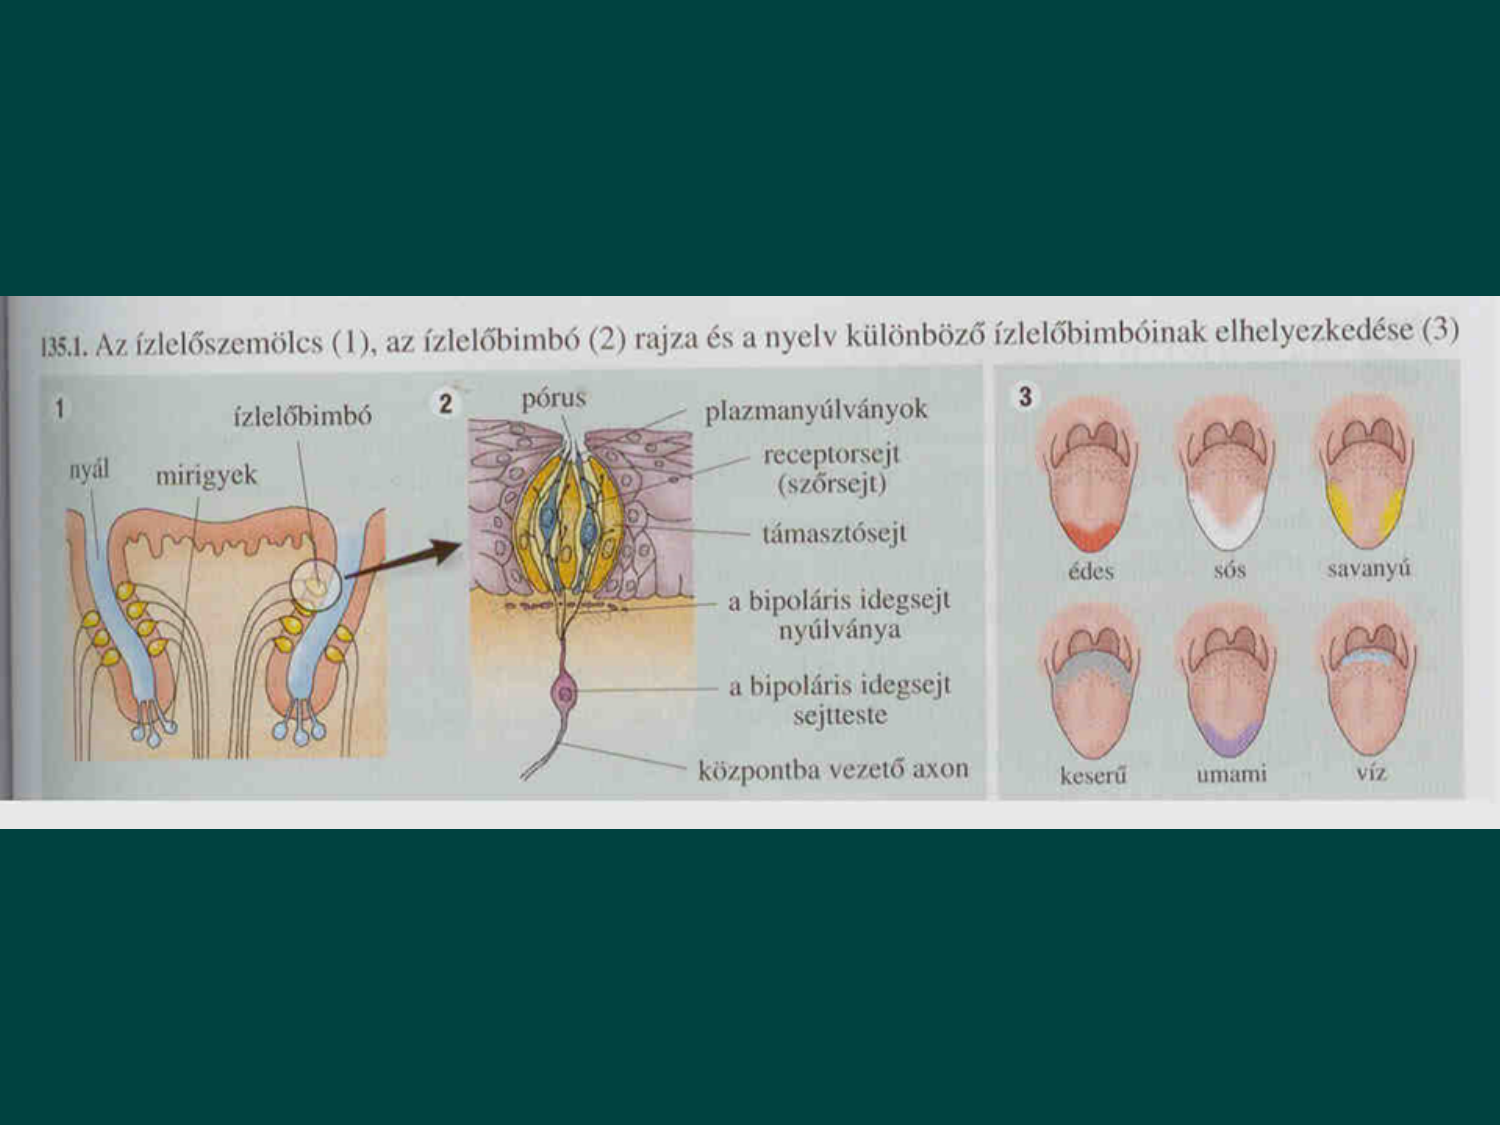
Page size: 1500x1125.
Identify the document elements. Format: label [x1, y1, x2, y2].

picture [0, 296, 1500, 829]
